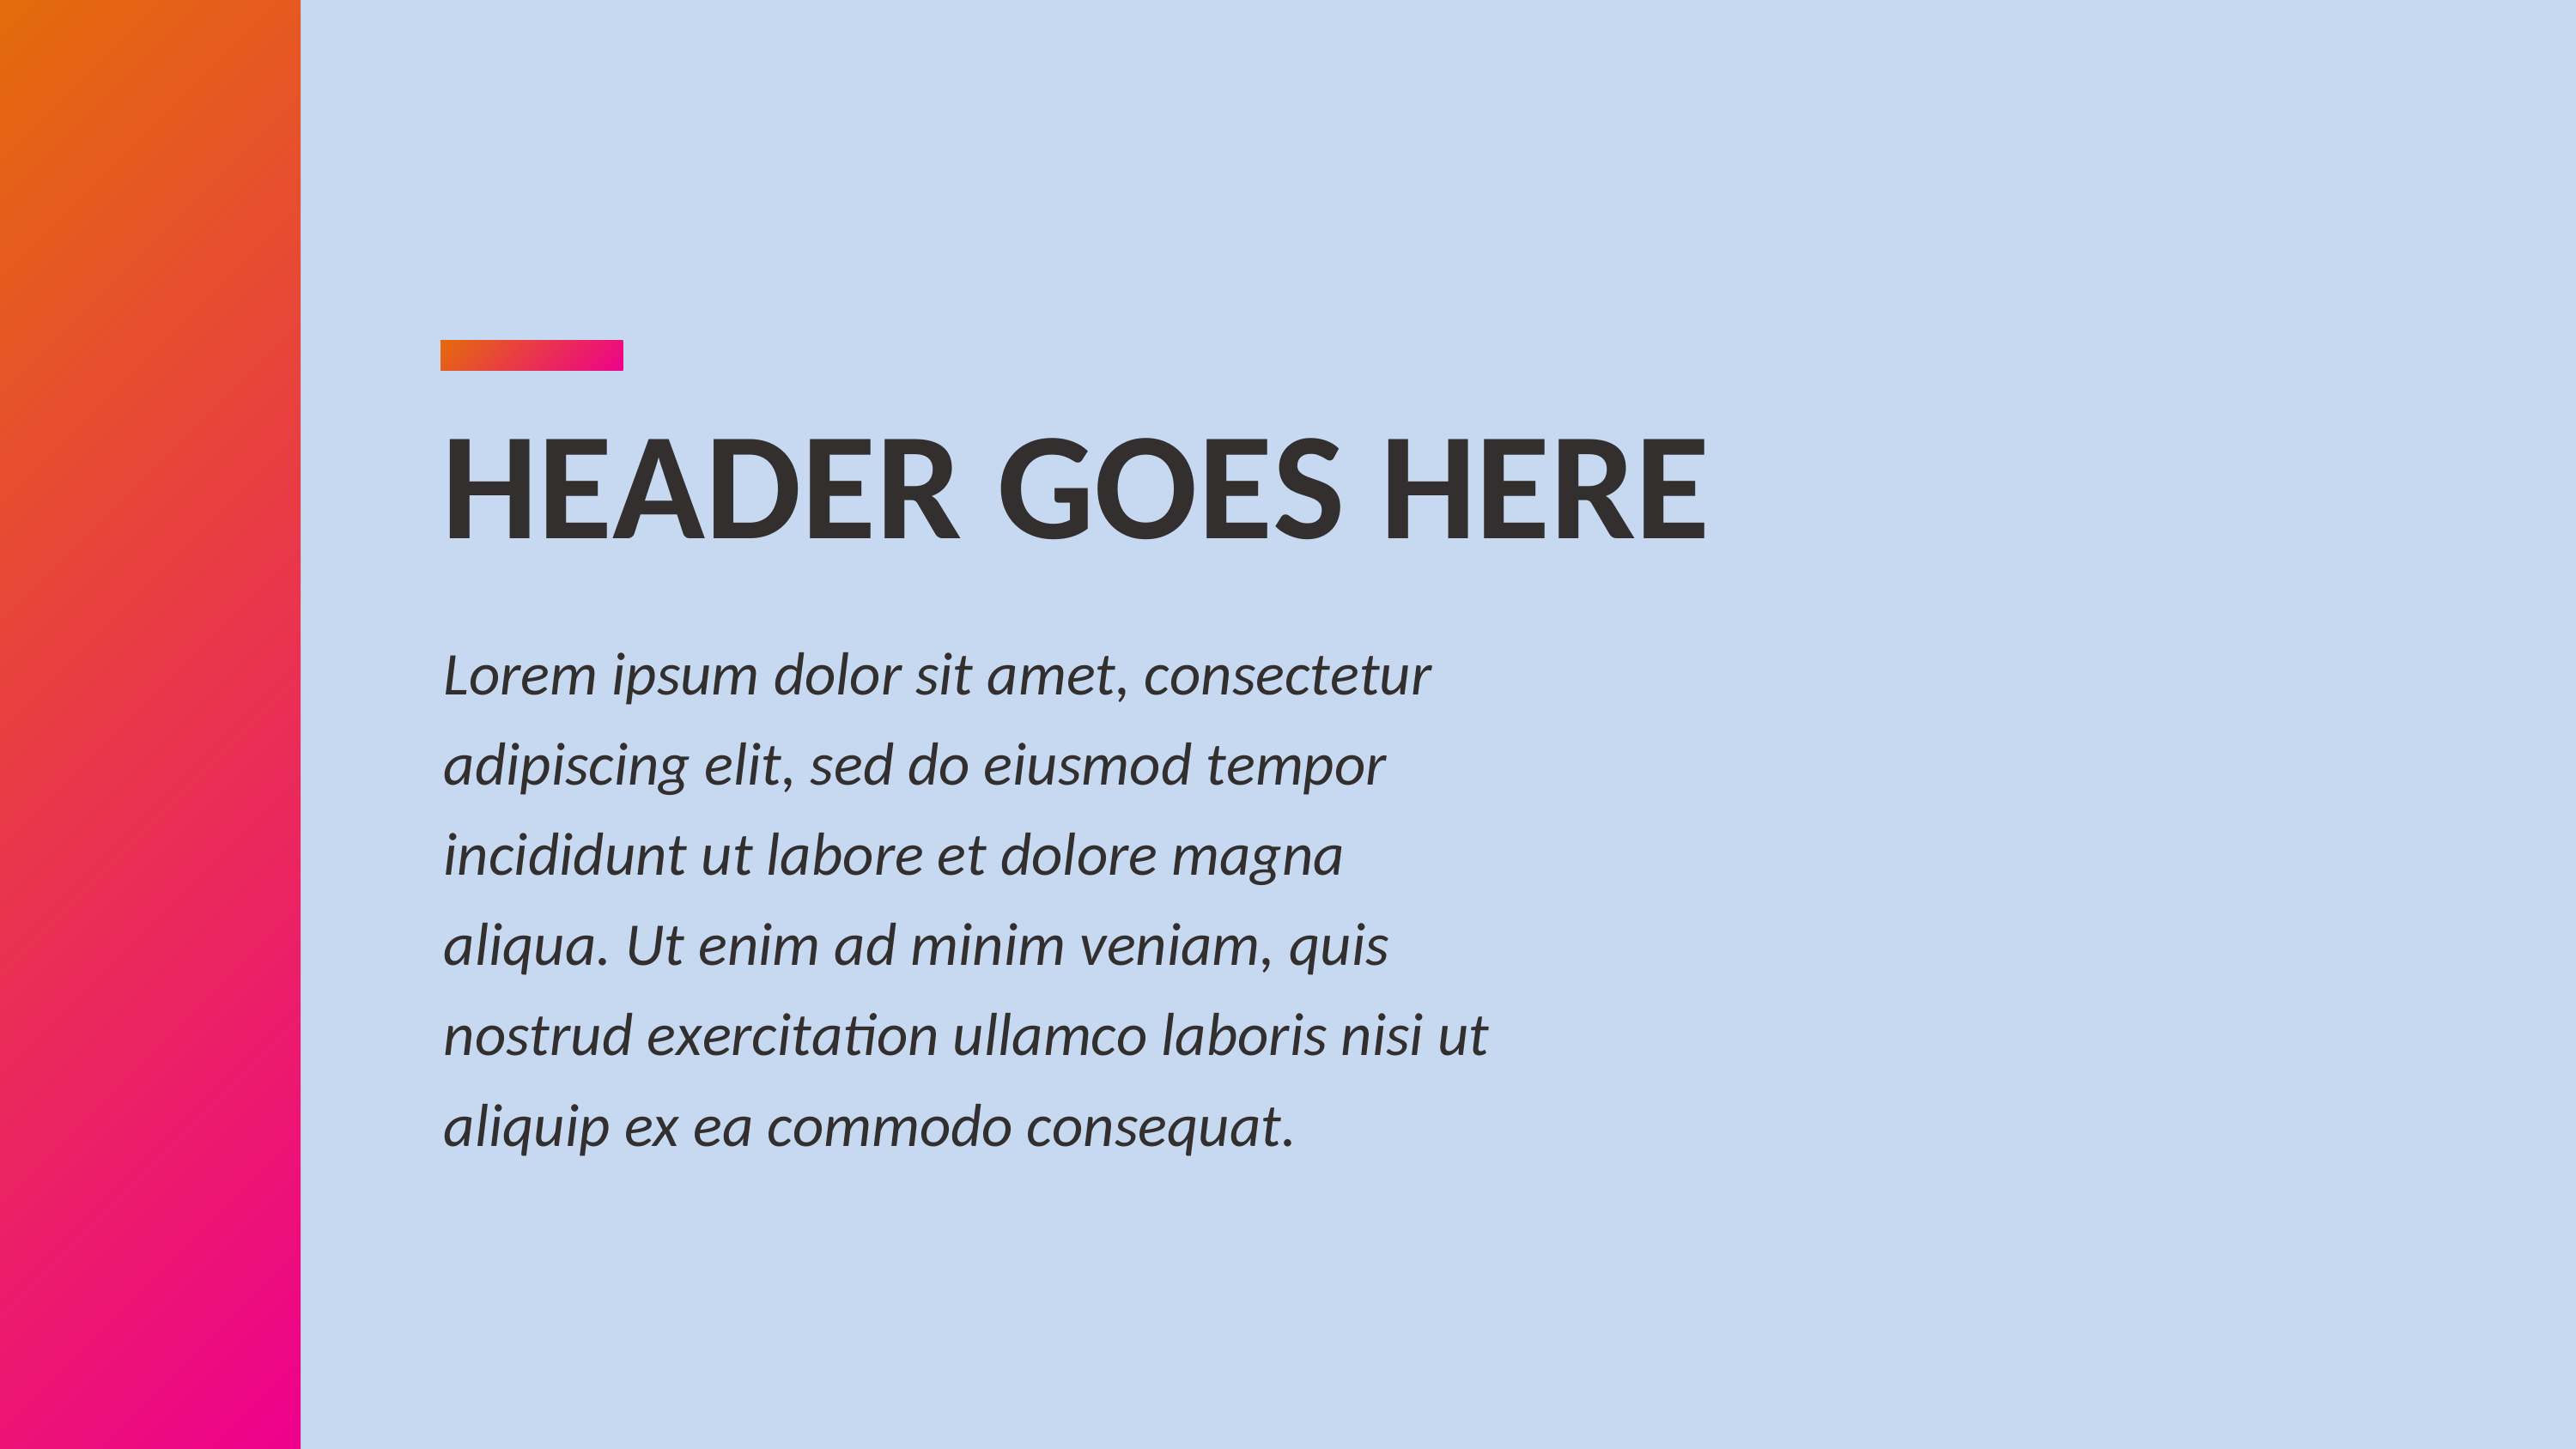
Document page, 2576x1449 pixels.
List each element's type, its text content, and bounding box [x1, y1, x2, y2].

title HEADER GOES HERE [440, 383, 1772, 753]
list Lorem ipsum dolor sit amet, consectetur adipiscing elit, sed do eiusmod tempor incididunt ut labore et dolore magna aliqua. Ut enim ad minim veniam, quis nostrud exercitation ullamco laboris nisi ut aliquip ex ea commodo consequat. [440, 615, 1505, 1161]
text_box [440, 340, 623, 371]
